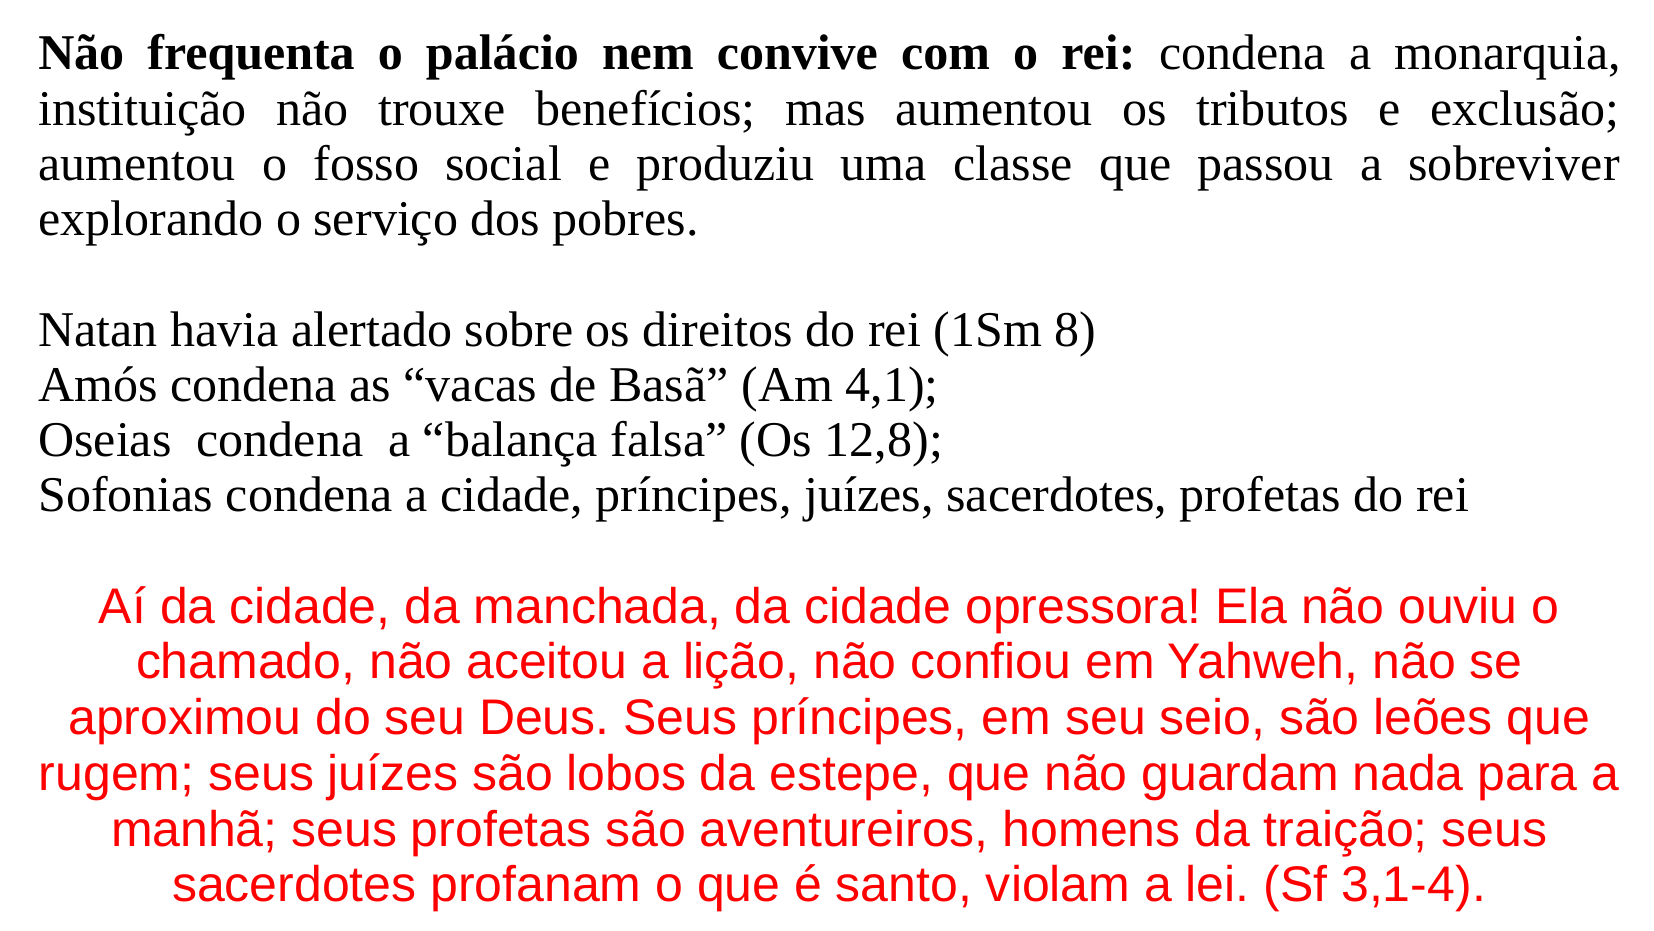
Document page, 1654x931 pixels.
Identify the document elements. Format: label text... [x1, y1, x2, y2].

text_box Não frequenta o palácio nem convive com o rei: condena a monarquia, instituição não trouxe benefícios; mas aumentou os tributos e exclusão; aumentou o fosso social e produziu uma classe que passou a sobreviver explorando o serviço dos pobres. Natan havia alertado sobre os direitos do rei (1Sm 8) Amós condena as “vacas de Basã” (Am 4,1); Oseias condena a “balança falsa” (Os 12,8); Sofonias condena a cidade, príncipes, juízes, sacerdotes, profetas do rei Aí da cidade, da manchada, da cidade opressora! Ela não ouviu o chamado, não aceitou a lição, não confiou em Yahweh, não se aproximou do seu Deus. Seus príncipes, em seu seio, são leões que rugem; seus juízes são lobos da estepe, que não guardam nada para a manhã; seus profetas são aventureiros, homens da traição; seus sacerdotes profanam o que é santo, violam a lei. (Sf 3,1-4). [23, 17, 1636, 920]
